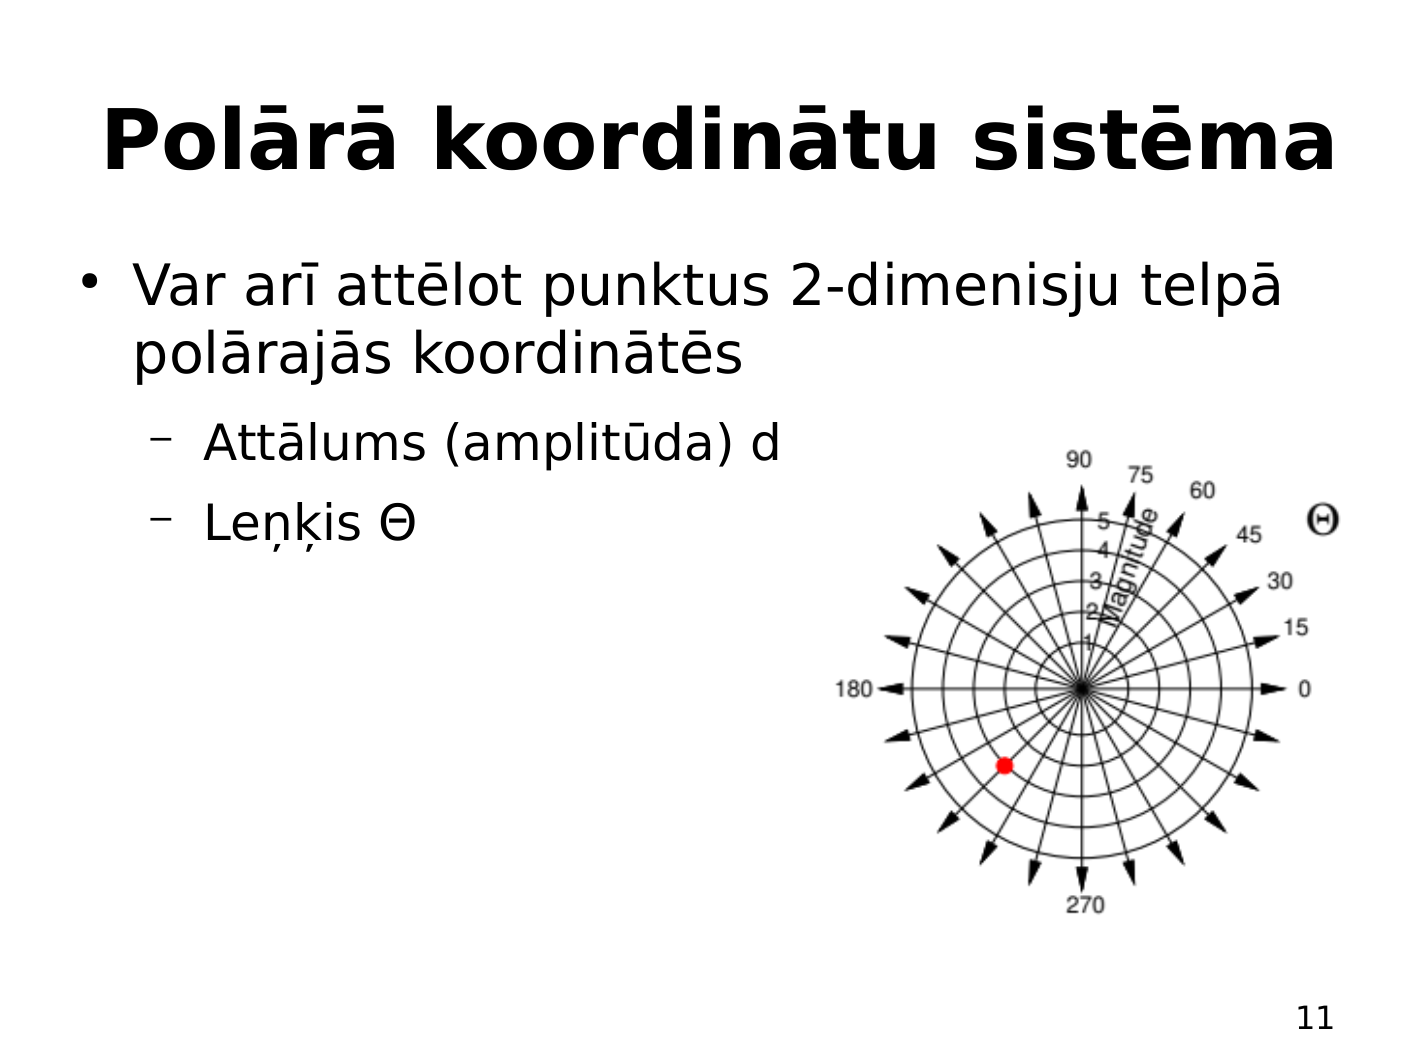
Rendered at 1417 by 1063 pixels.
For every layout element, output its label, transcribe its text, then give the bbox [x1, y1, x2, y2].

list Var arī attēlot punktus 2-dimenisju telpā polārajās koordinātēs Attālums (amplitūda) d Leņķis Θ [47, 240, 1393, 992]
title Polārā koordinātu sistēma [47, 70, 1393, 201]
picture [794, 406, 1364, 973]
